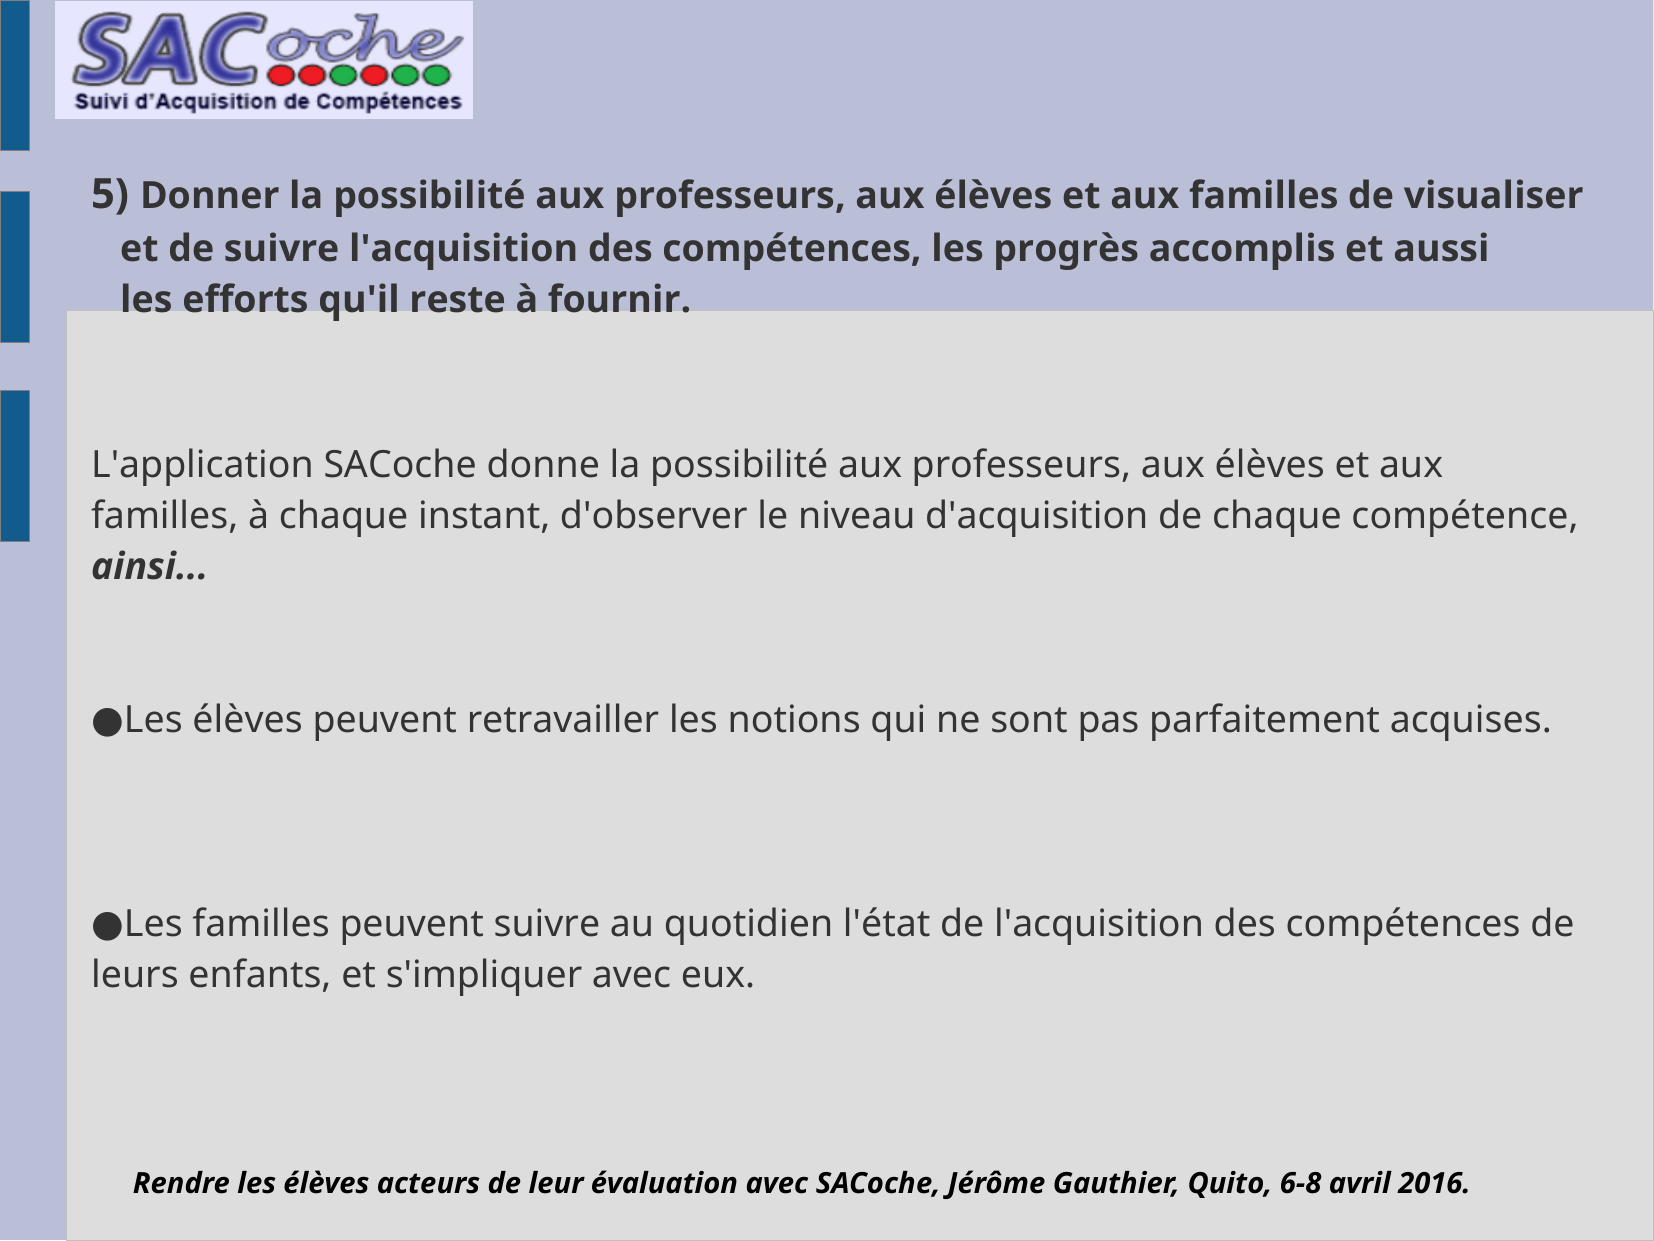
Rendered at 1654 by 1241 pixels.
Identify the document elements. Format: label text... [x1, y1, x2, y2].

picture [55, 1, 473, 119]
text_box Rendre les élèves acteurs de leur évaluation avec SACoche, Jérôme Gauthier, Quito, 6-8 avril 2016. [118, 1154, 1654, 1211]
title 5) Donner la possibilité aux professeurs, aux élèves et aux familles de visualiser et de suivre l'acquisition des compétences, les progrès accomplis et aussi les efforts qu'il reste à fournir. L'application SACoche donne la possibilité aux professeurs, aux élèves et aux familles, à chaque instant, d'observer le niveau d'acquisition de chaque compétence, ainsi... ●Les élèves peuvent retravailler les notions qui ne sont pas parfaitement acquises. ●Les familles peuvent suivre au quotidien l'état de l'acquisition des compétences de leurs enfants, et s'impliquer avec eux. [91, 118, 1592, 1147]
